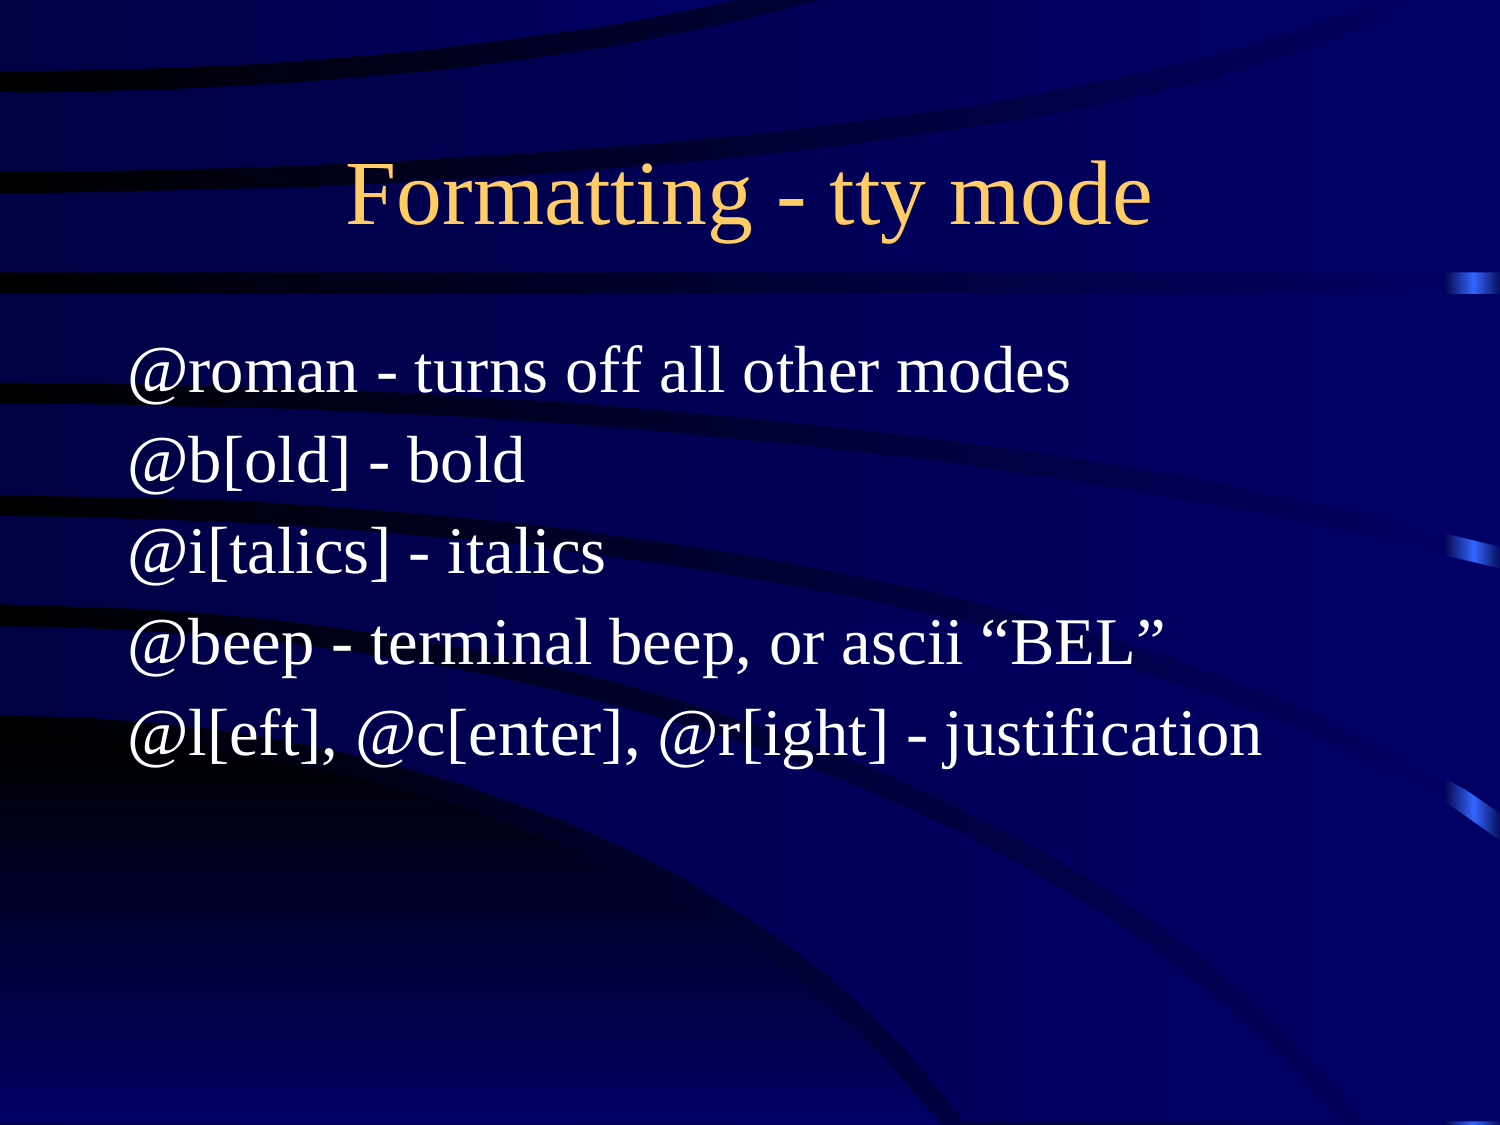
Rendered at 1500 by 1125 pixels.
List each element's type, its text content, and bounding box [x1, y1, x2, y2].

title Formatting - tty mode [112, 99, 1388, 288]
list @roman - turns off all other modes @b[old] - bold @i[talics] - italics @beep - terminal beep, or ascii “BEL” @l[eft], @c[enter], @r[ight] - justification [112, 324, 1388, 1001]
